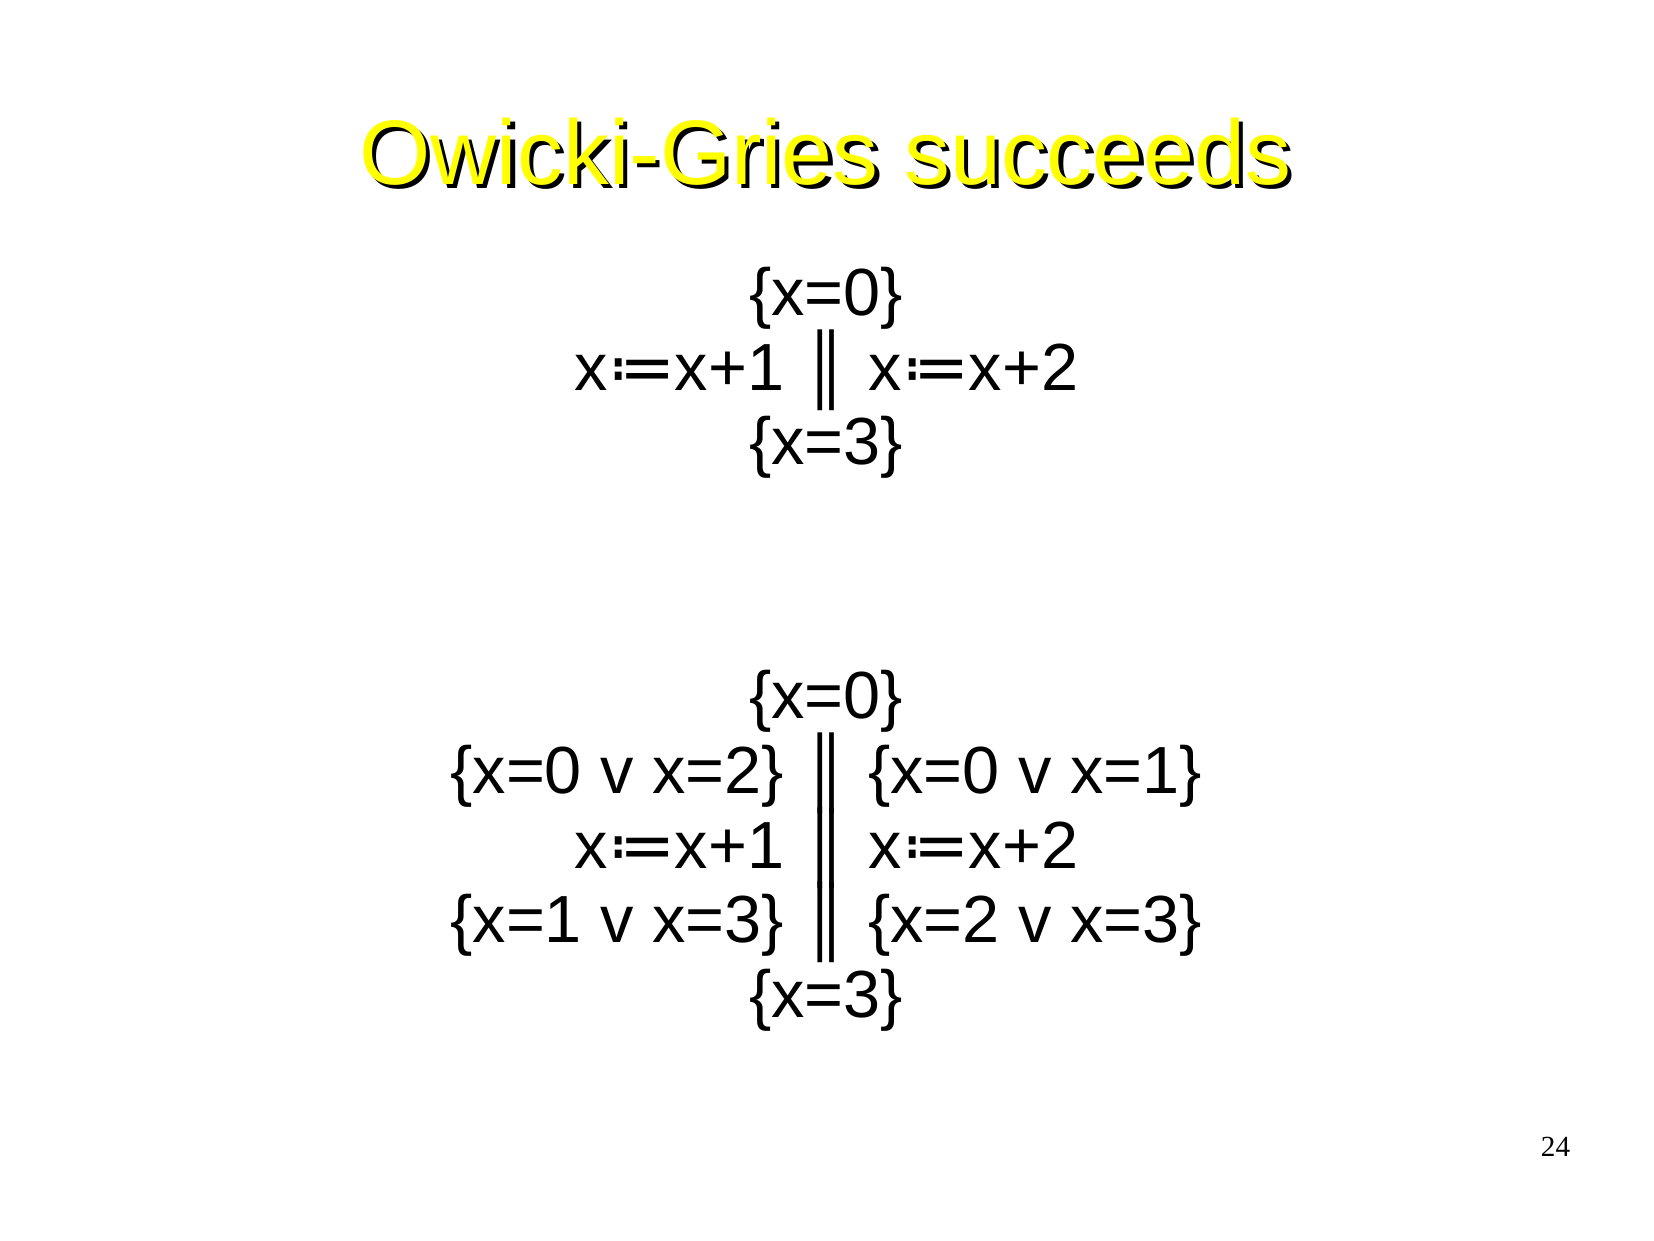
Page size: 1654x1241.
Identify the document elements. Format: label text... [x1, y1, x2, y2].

list {x=0} x≔x+1 ║ x≔x+2 {x=3} {x=0} {x=0 v x=2} ║ {x=0 v x=1} x≔x+1 ║ x≔x+2 {x=1 v x=3} ║ {x=2 v x=3} {x=3} [82, 254, 1571, 1205]
title Owicki-Gries succeeds [82, 56, 1571, 250]
